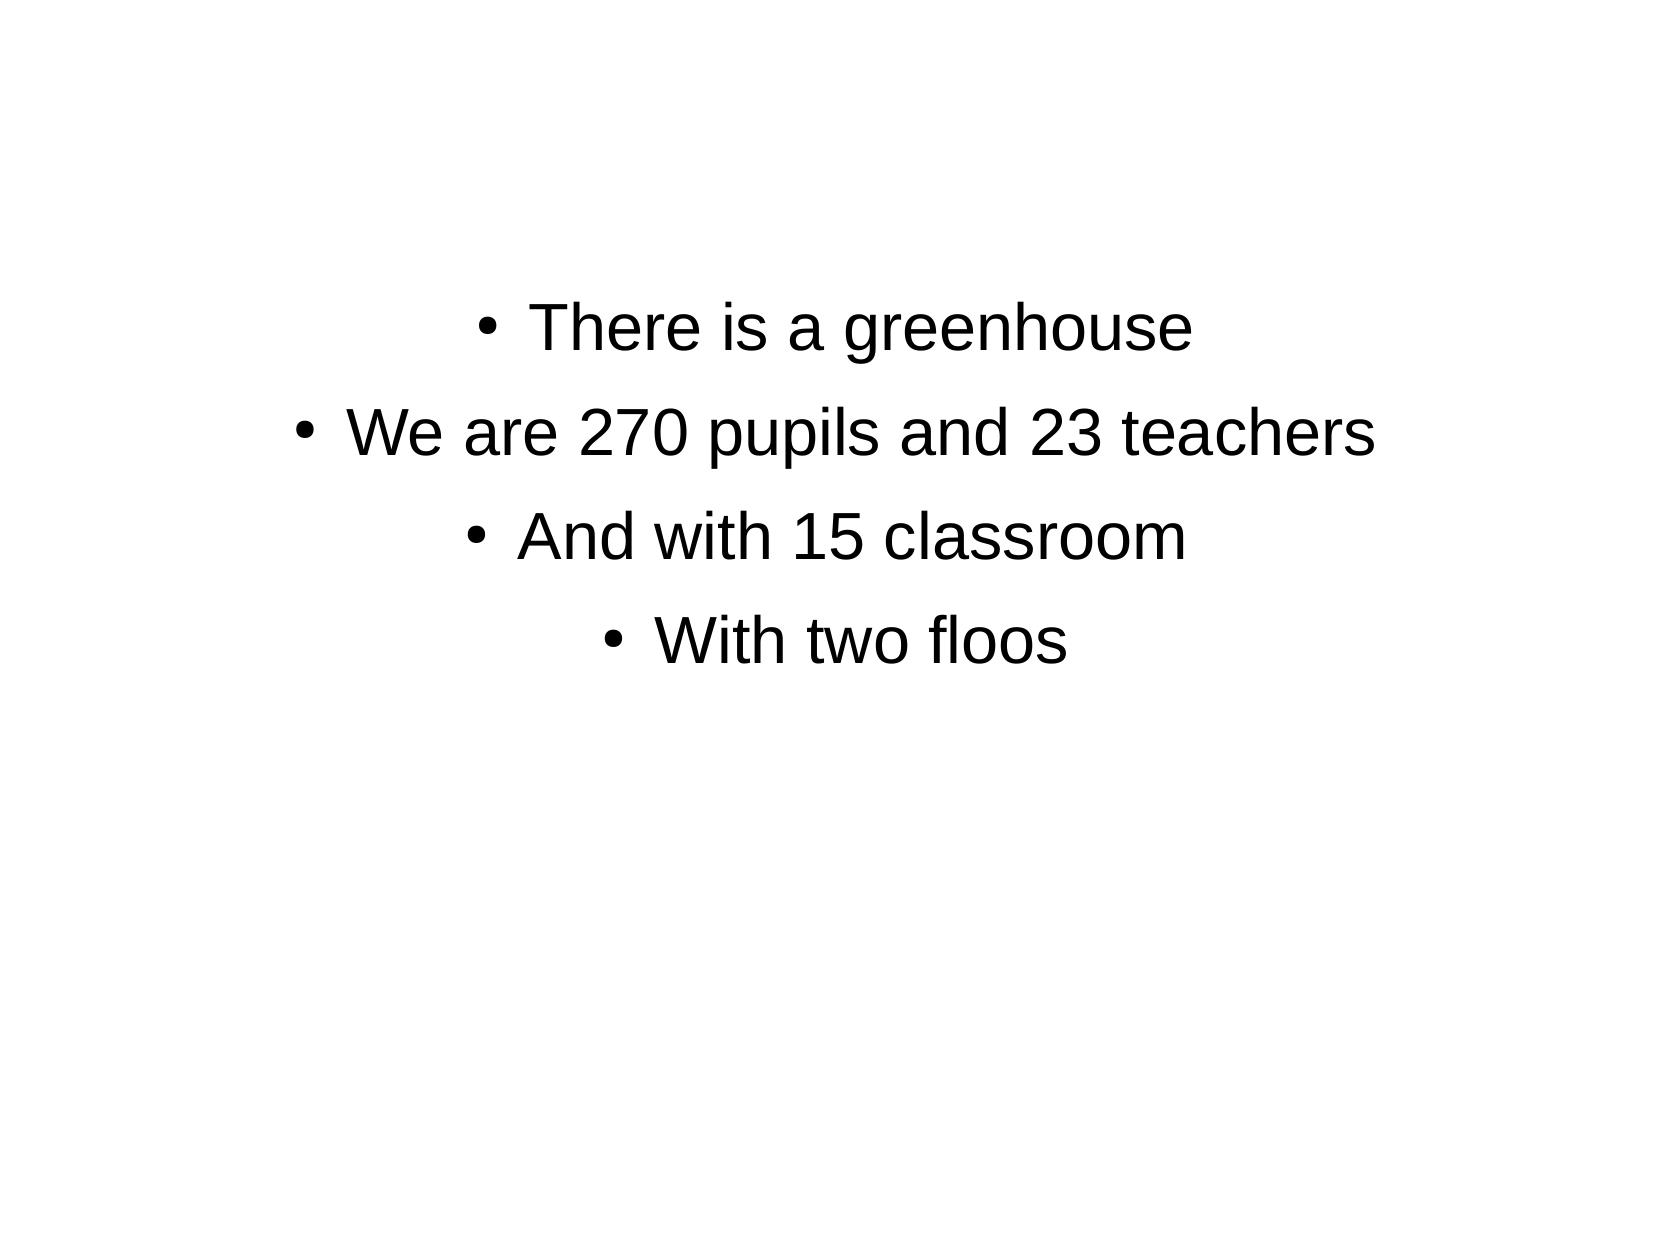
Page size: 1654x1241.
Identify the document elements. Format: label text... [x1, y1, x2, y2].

list There is a greenhouse We are 270 pupils and 23 teachers And with 15 classroom With two floos [82, 290, 1571, 1010]
